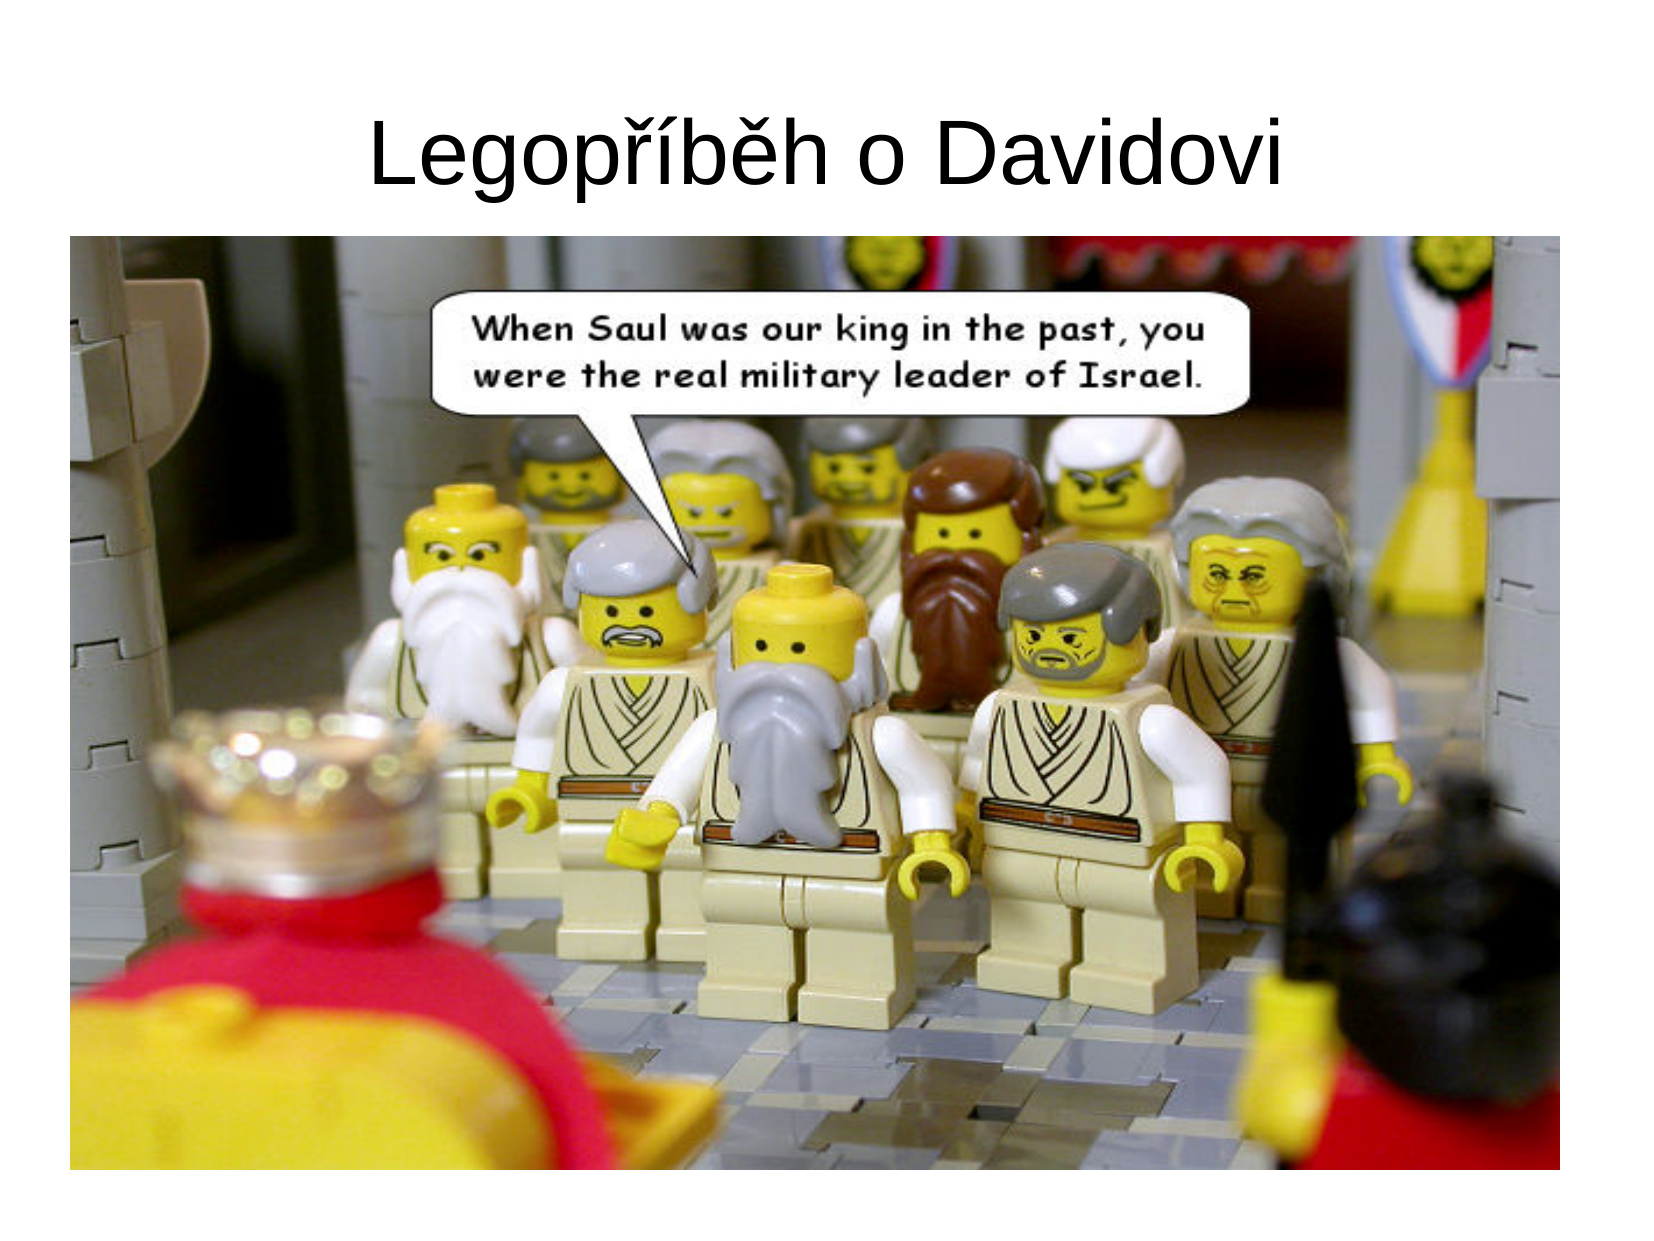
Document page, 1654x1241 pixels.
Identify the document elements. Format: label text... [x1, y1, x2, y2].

title Legopříběh o Davidovi [82, 49, 1571, 257]
picture [70, 236, 1560, 1170]
